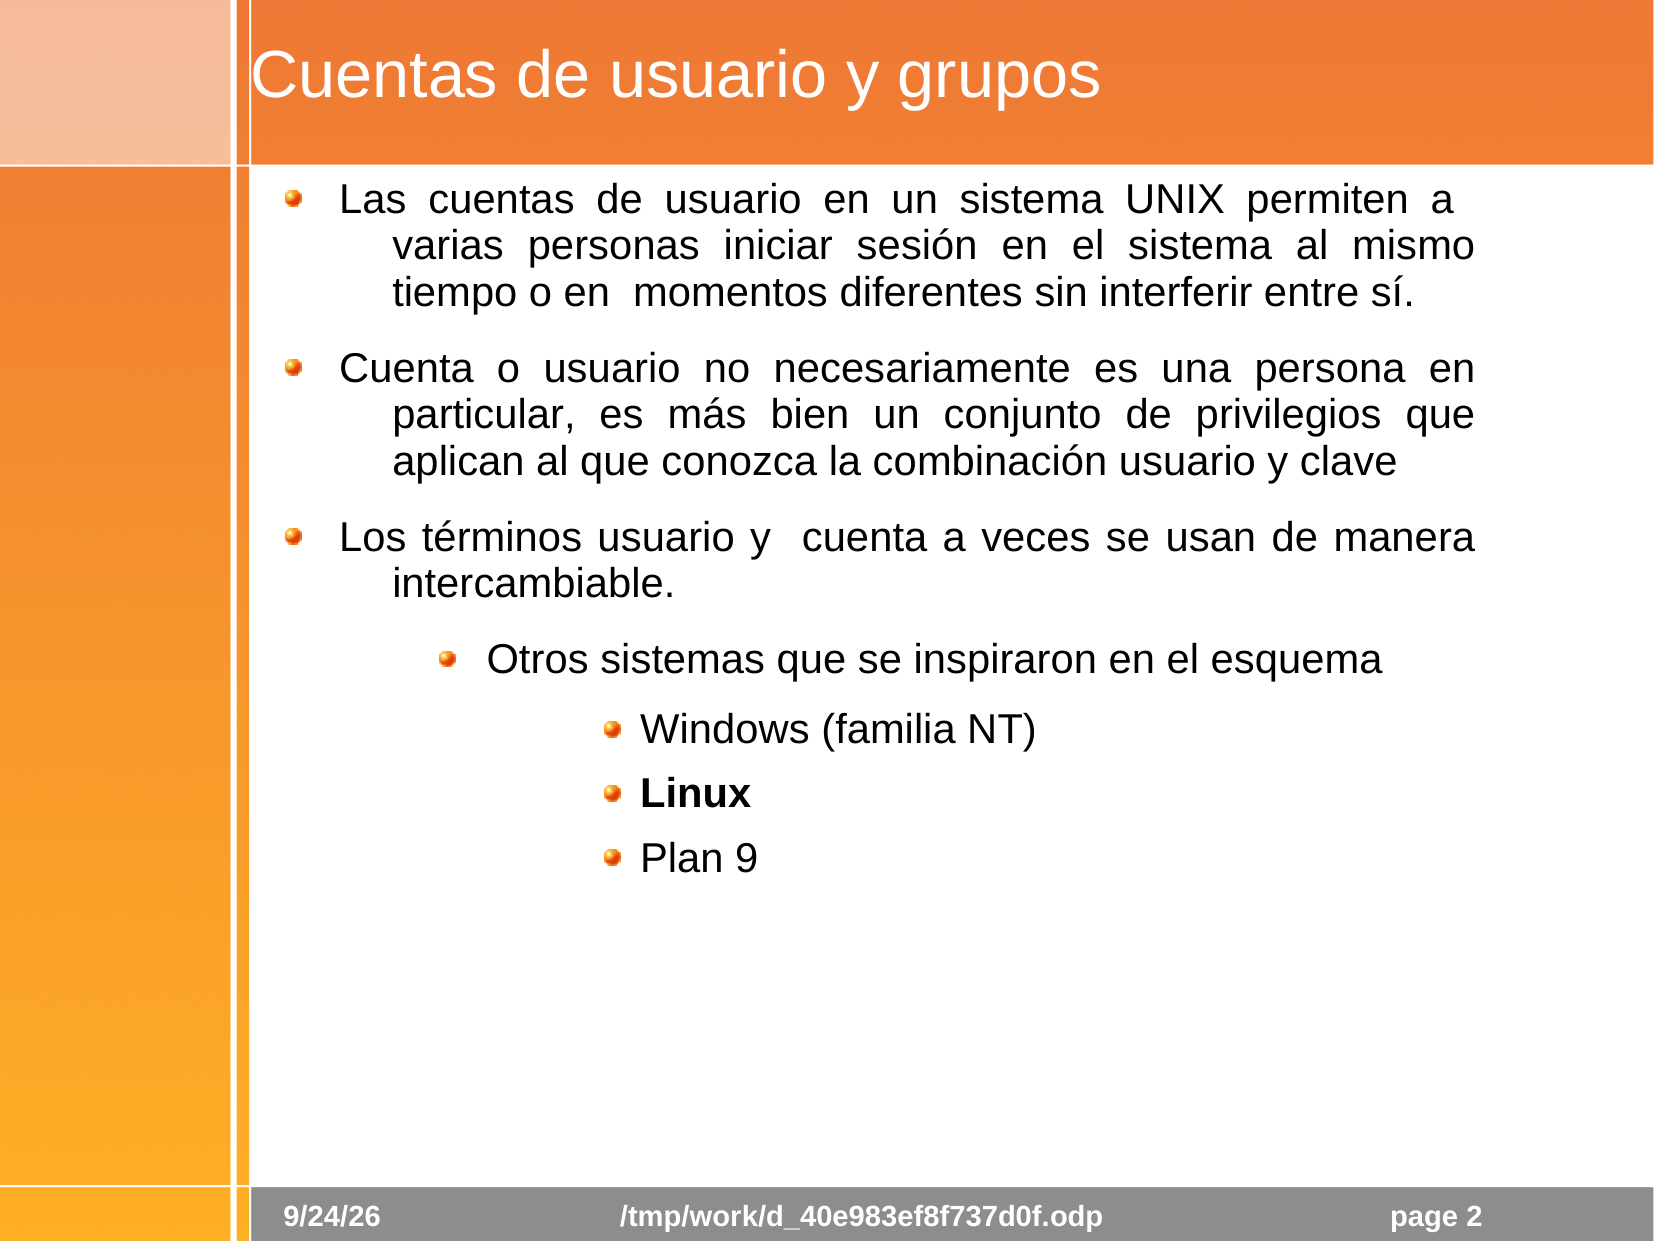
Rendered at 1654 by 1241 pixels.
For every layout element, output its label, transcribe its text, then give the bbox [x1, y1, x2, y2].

picture [0, 0, 1654, 1241]
title Cuentas de usuario y grupos [250, 11, 1477, 137]
list Las cuentas de usuario en un sistema UNIX permiten a varias personas iniciar sesión en el sistema al mismo tiempo o en momentos diferentes sin interferir entre sí. Cuenta o usuario no necesariamente es una persona en particular, es más bien un conjunto de privilegios que aplican al que conozca la combinación usuario y clave Los términos usuario y cuenta a veces se usan de manera intercambiable. Otros sistemas que se inspiraron en el esquema Windows (familia NT) Linux Plan 9 [250, 175, 1477, 1086]
